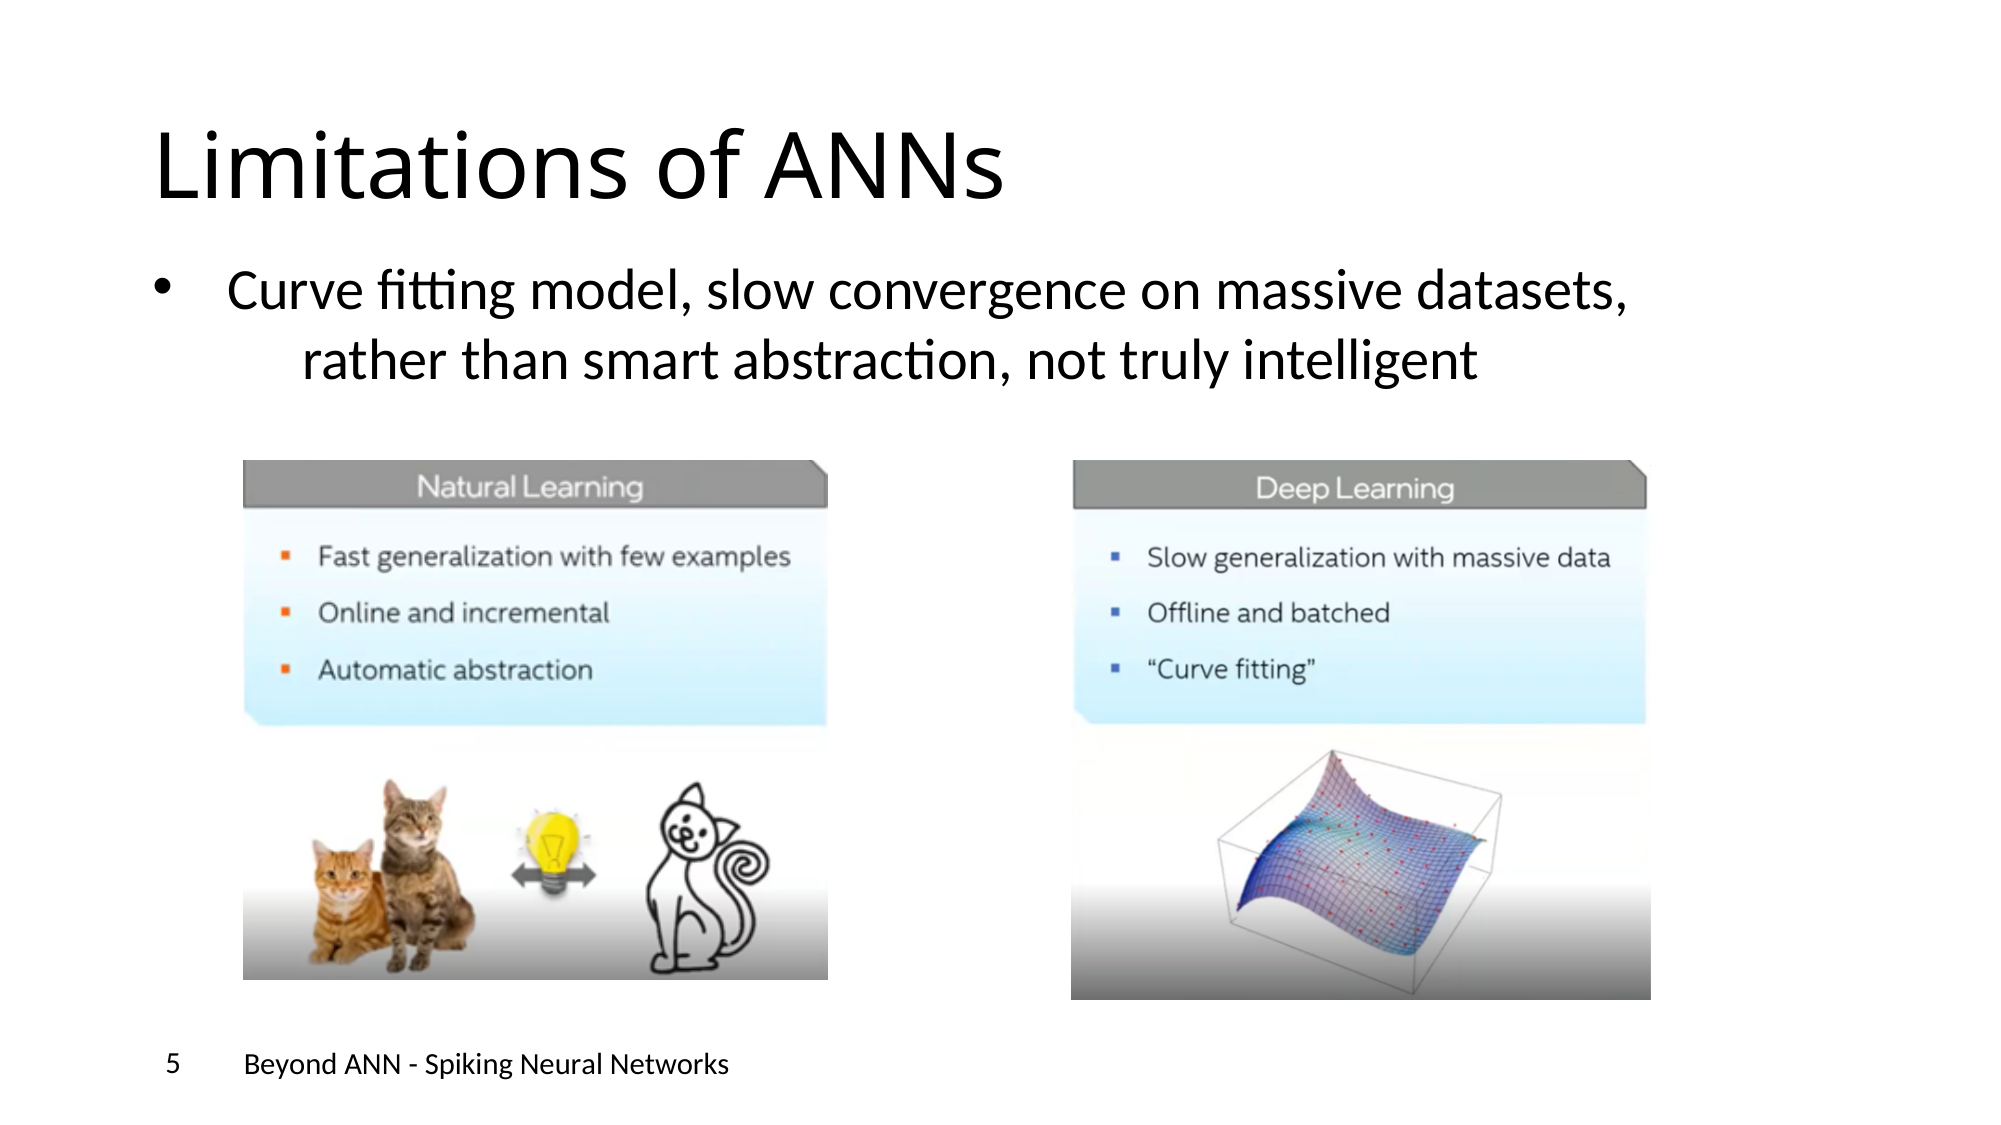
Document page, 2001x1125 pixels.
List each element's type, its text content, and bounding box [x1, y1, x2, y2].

picture [1071, 460, 1652, 1000]
title Limitations of ANNs [137, 59, 1863, 278]
text_box Beyond ANN - Spiking Neural Networks [244, 999, 1785, 1125]
text_box [0, 999, 244, 1125]
picture [243, 460, 828, 980]
text_box Curve fitting model, slow convergence on massive datasets, rather than smart abstraction, not truly intelligent [137, 243, 1715, 400]
